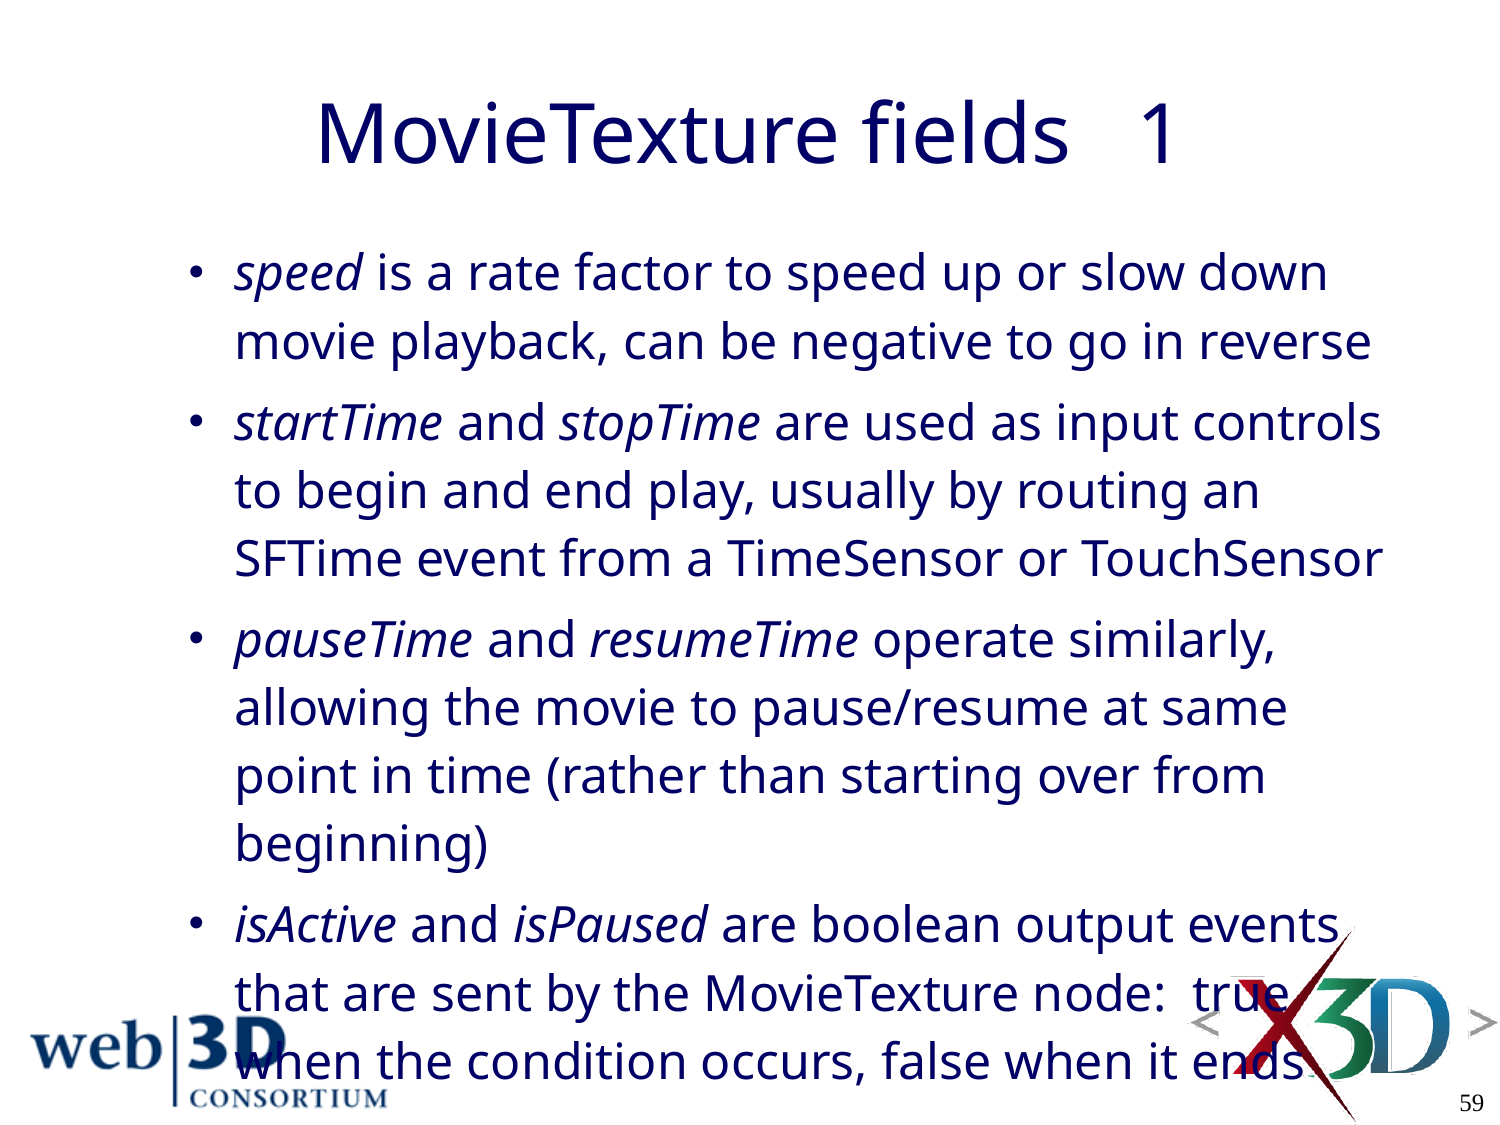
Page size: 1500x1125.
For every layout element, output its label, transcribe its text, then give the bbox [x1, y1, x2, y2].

picture [396, 1000, 413, 1008]
picture [1187, 926, 1500, 1125]
list speed is a rate factor to speed up or slow down movie playback, can be negative to go in reverse startTime and stopTime are used as input controls to begin and end play, usually by routing an SFTime event from a TimeSensor or TouchSensor pauseTime and resumeTime operate similarly, allowing the movie to pause/resume at same point in time (rather than starting over from beginning) isActive and isPaused are boolean output events that are sent by the MovieTexture node: true when the condition occurs, false when it ends [112, 237, 1388, 1000]
picture [12, 998, 413, 1118]
picture [1239, 1000, 1253, 1008]
title MovieTexture fields 1 [112, 37, 1388, 225]
picture [290, 1000, 303, 1008]
picture [349, 1000, 362, 1008]
